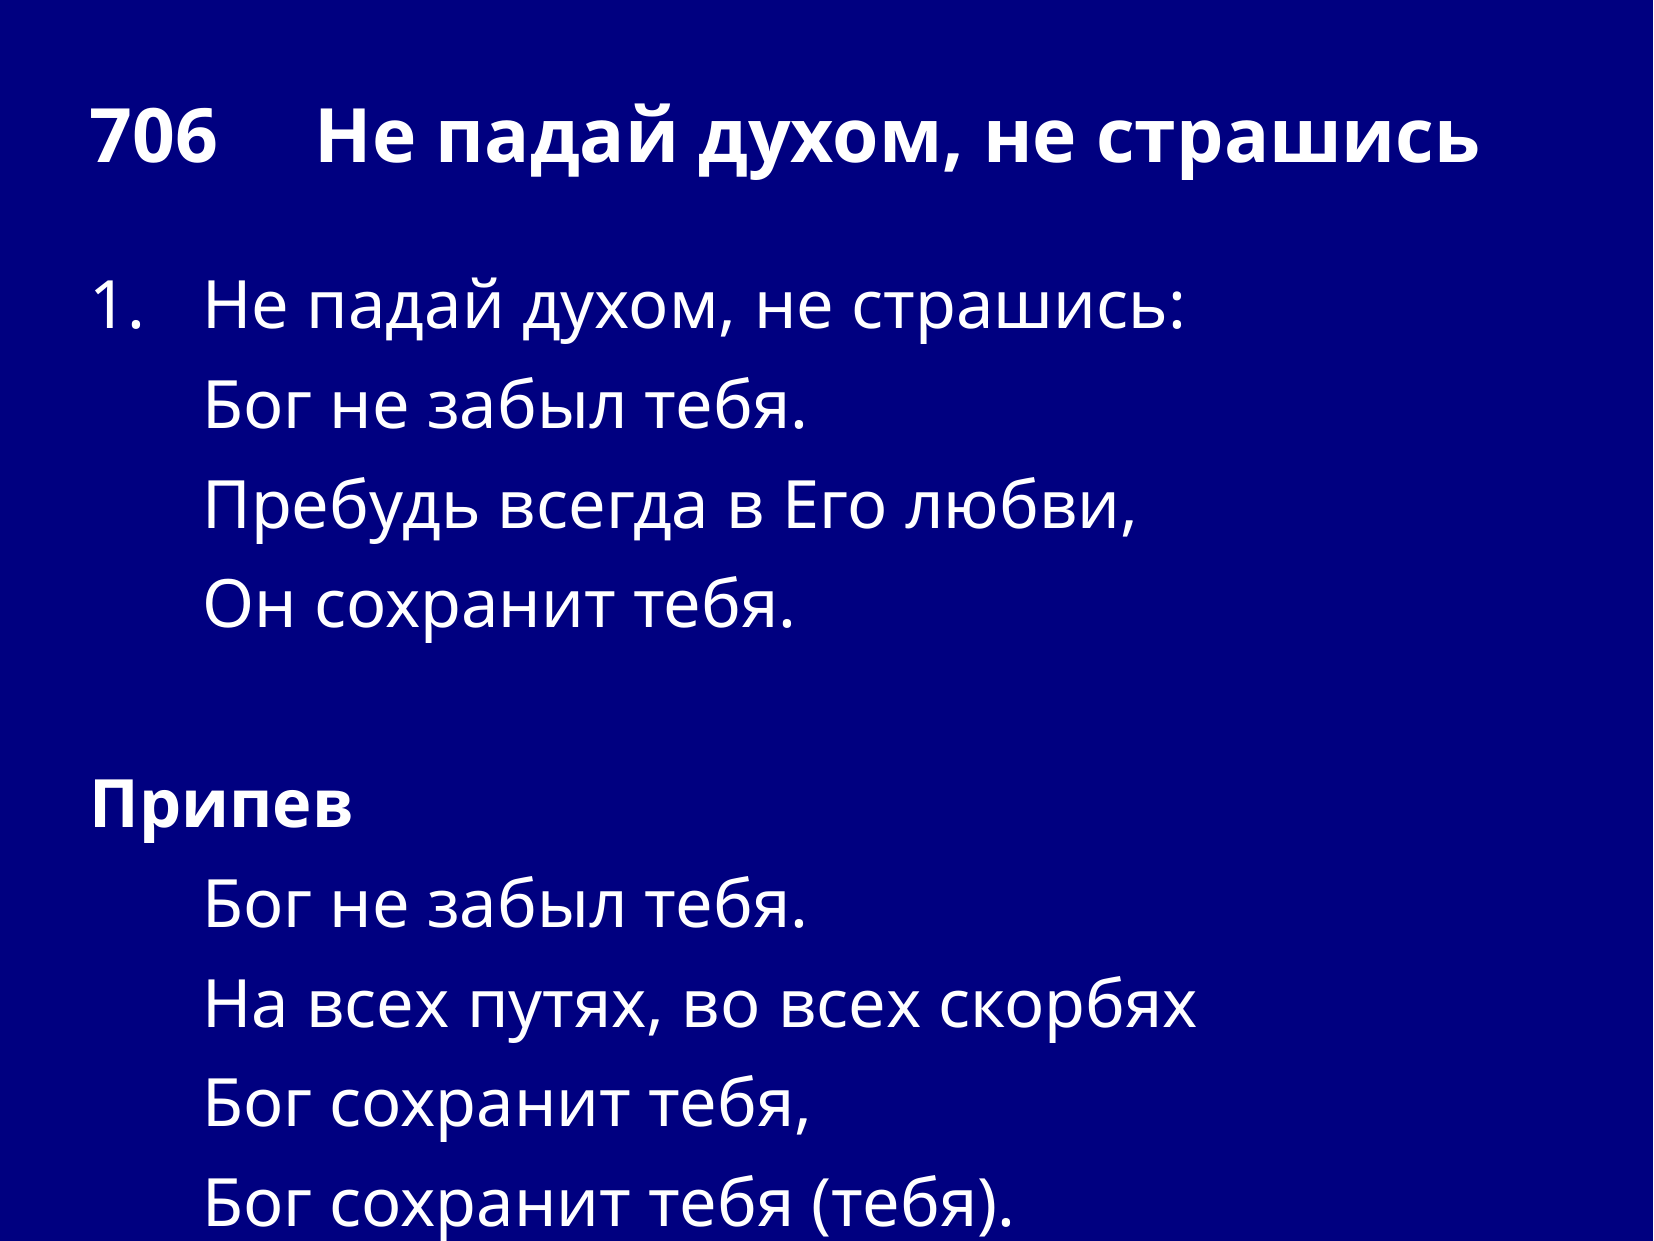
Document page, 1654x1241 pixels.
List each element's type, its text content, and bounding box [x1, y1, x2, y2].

text_box 706 Не падай духом, не страшись [75, 75, 1653, 188]
text_box 1. Не падай духом, не страшись: Бог не забыл тебя. Пребудь всегда в Его любви, Он сохранит тебя. Припев Бог не забыл тебя. На всех путях, во всех скорбях Бог сохранит тебя, Бог сохранит тебя (тебя). [75, 188, 1576, 1163]
